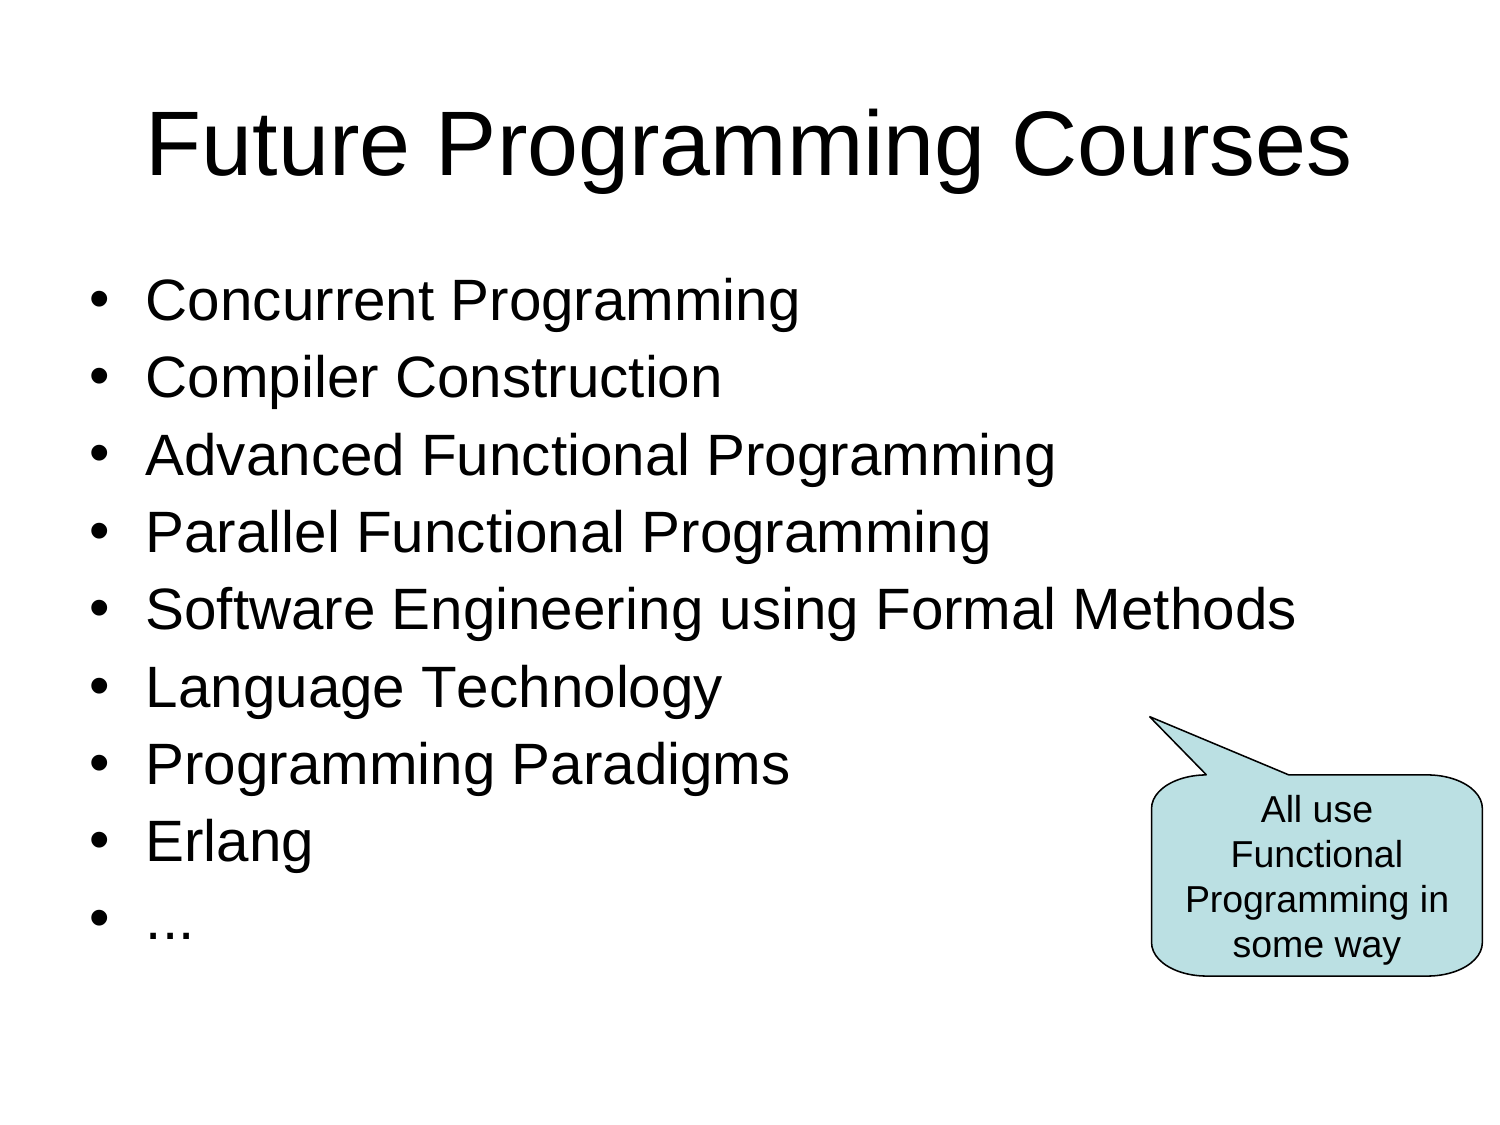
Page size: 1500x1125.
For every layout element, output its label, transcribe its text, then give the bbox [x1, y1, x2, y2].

title Future Programming Courses [75, 45, 1426, 233]
text_box All use Functional Programming in some way [1149, 716, 1483, 977]
list Concurrent Programming Compiler Construction Advanced Functional Programming Parallel Functional Programming Software Engineering using Formal Methods Language Technology Programming Paradigms Erlang ... [75, 262, 1426, 1005]
